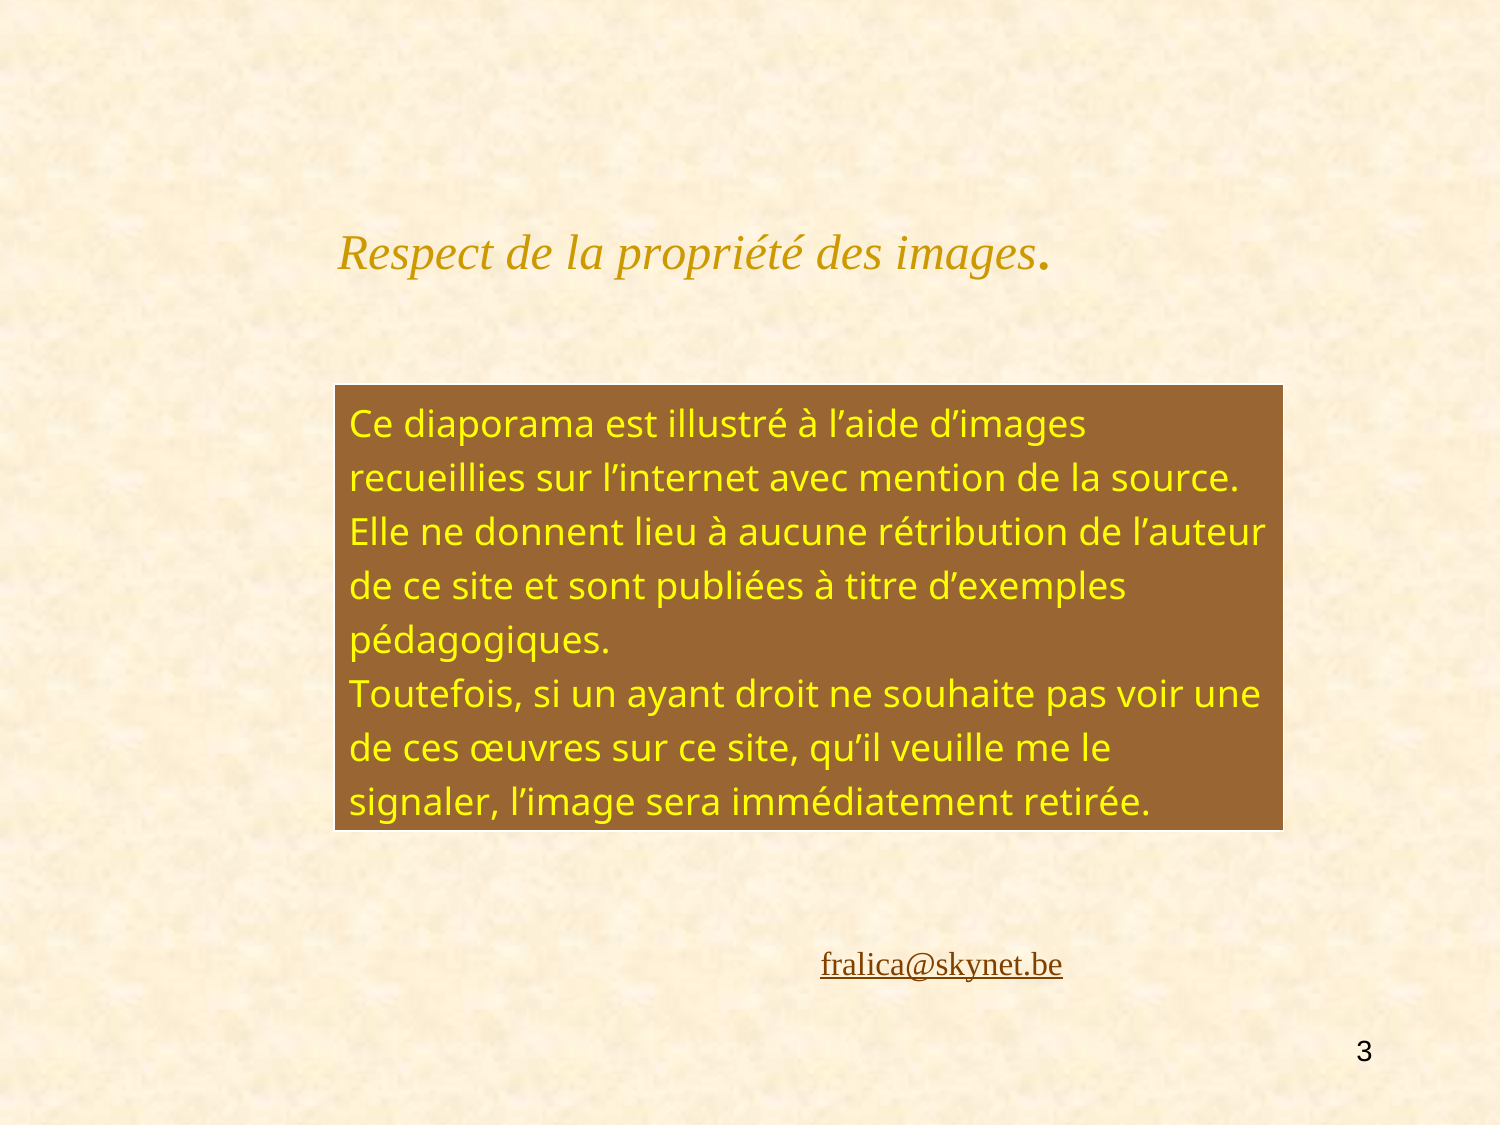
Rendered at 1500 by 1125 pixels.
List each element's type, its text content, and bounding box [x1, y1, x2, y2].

text_box <numéro> [1074, 1025, 1388, 1101]
picture [0, 0, 1500, 1125]
text_box Ce diaporama est illustré à l’aide d’images recueillies sur l’internet avec mention de la source. Elle ne donnent lieu à aucune rétribution de l’auteur de ce site et sont publiées à titre d’exemples pédagogiques. Toutefois, si un ayant droit ne souhaite pas voir une de ces œuvres sur ce site, qu’il veuille me le signaler, l’image sera immédiatement retirée. [334, 383, 1284, 832]
text_box fralica@skynet.be [599, 934, 1284, 990]
text_box Respect de la propriété des images. [322, 195, 1069, 291]
